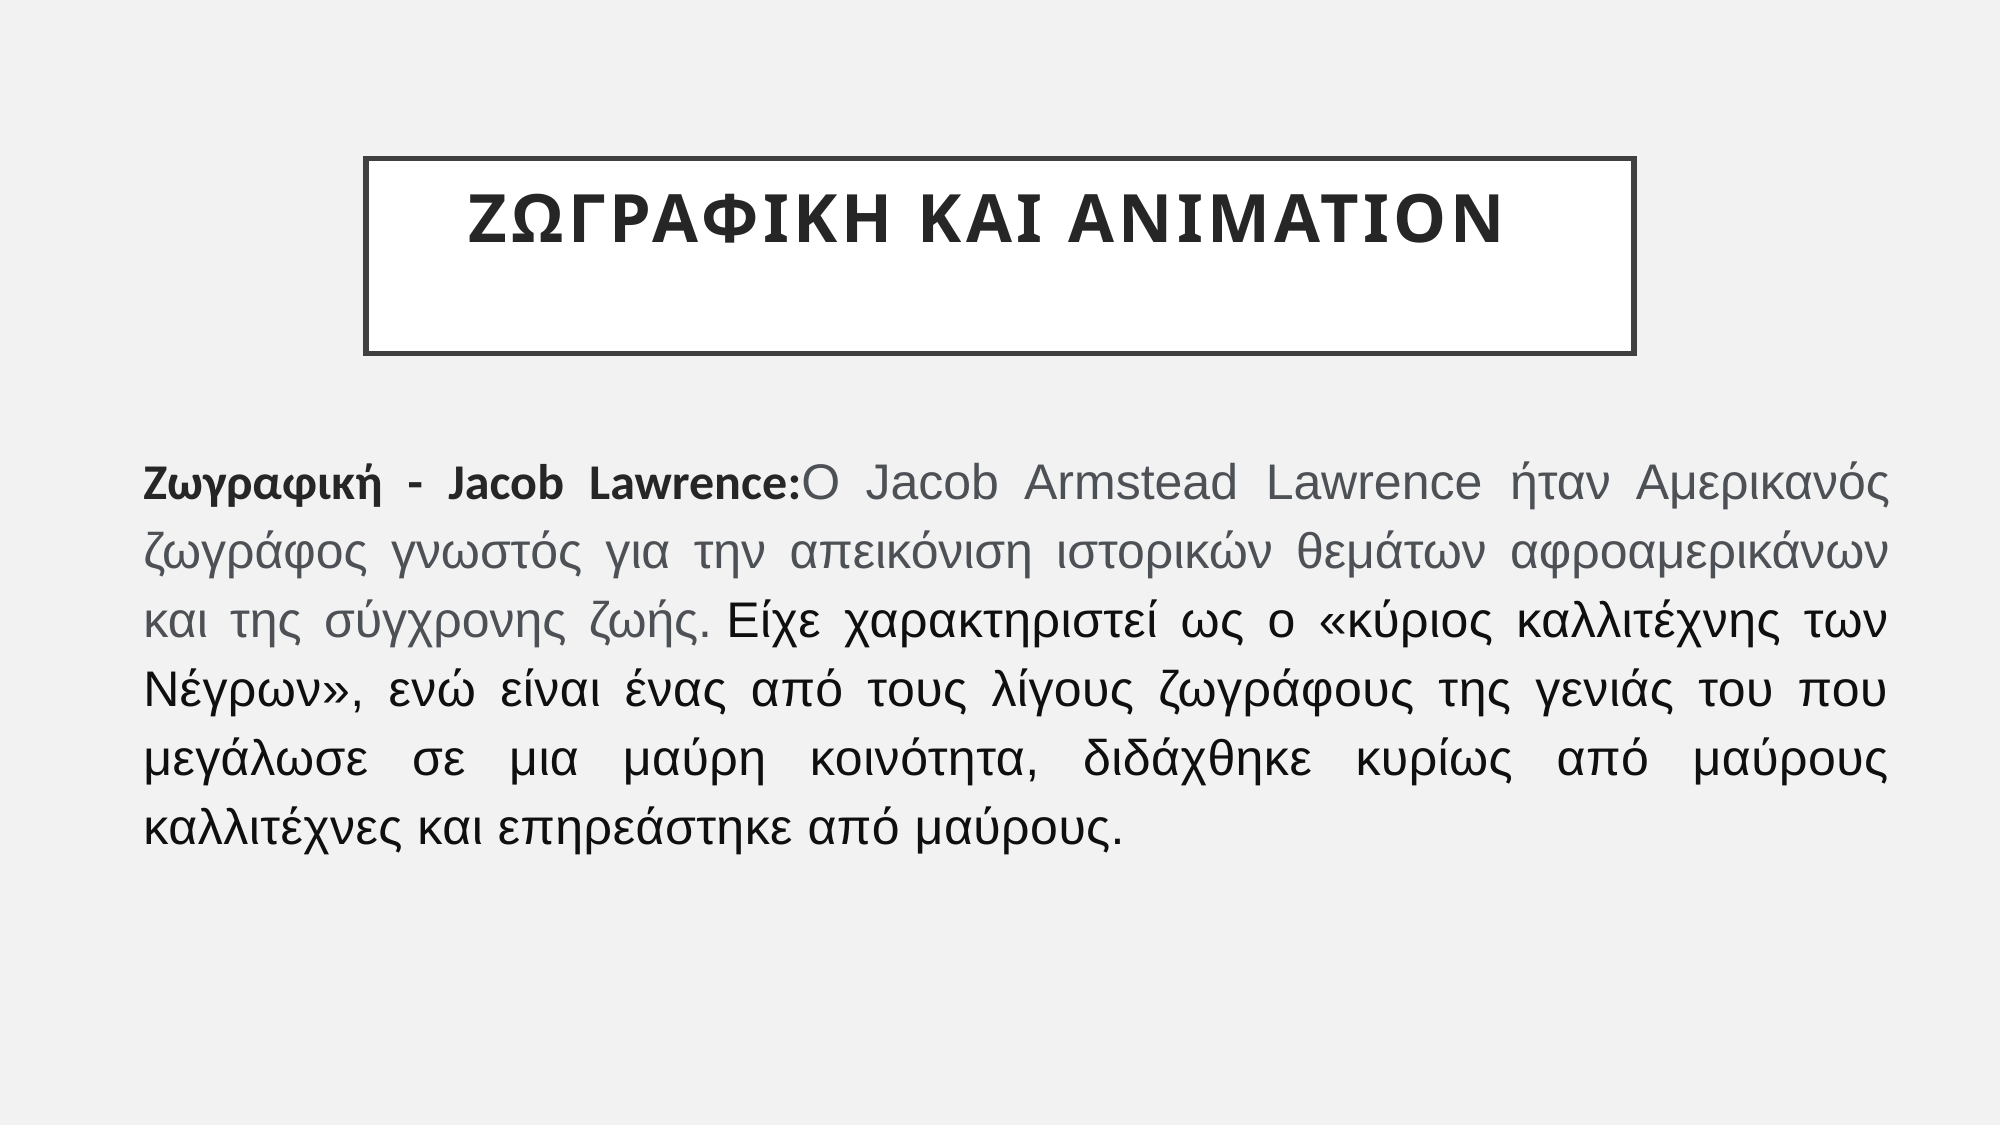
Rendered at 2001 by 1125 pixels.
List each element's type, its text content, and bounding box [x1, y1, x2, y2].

list Ζωγραφική - Jacob Lawrence:Ο Jacob Armstead Lawrence ήταν Αμερικανός ζωγράφος γνωστός για την απεικόνιση ιστορικών θεμάτων αφροαμερικάνων και της σύγχρονης ζωής. Είχε χαρακτηριστεί ως ο «κύριος καλλιτέχνης των Νέγρων», ενώ είναι ένας από τους λίγους ζωγράφους της γενιάς του που μεγάλωσε σε μια μαύρη κοινότητα, διδάχθηκε κυρίως από μαύρους καλλιτέχνες και επηρεάστηκε από μαύρους. [128, 432, 1906, 942]
title Ζωγραφικη και animation [366, 158, 1634, 354]
